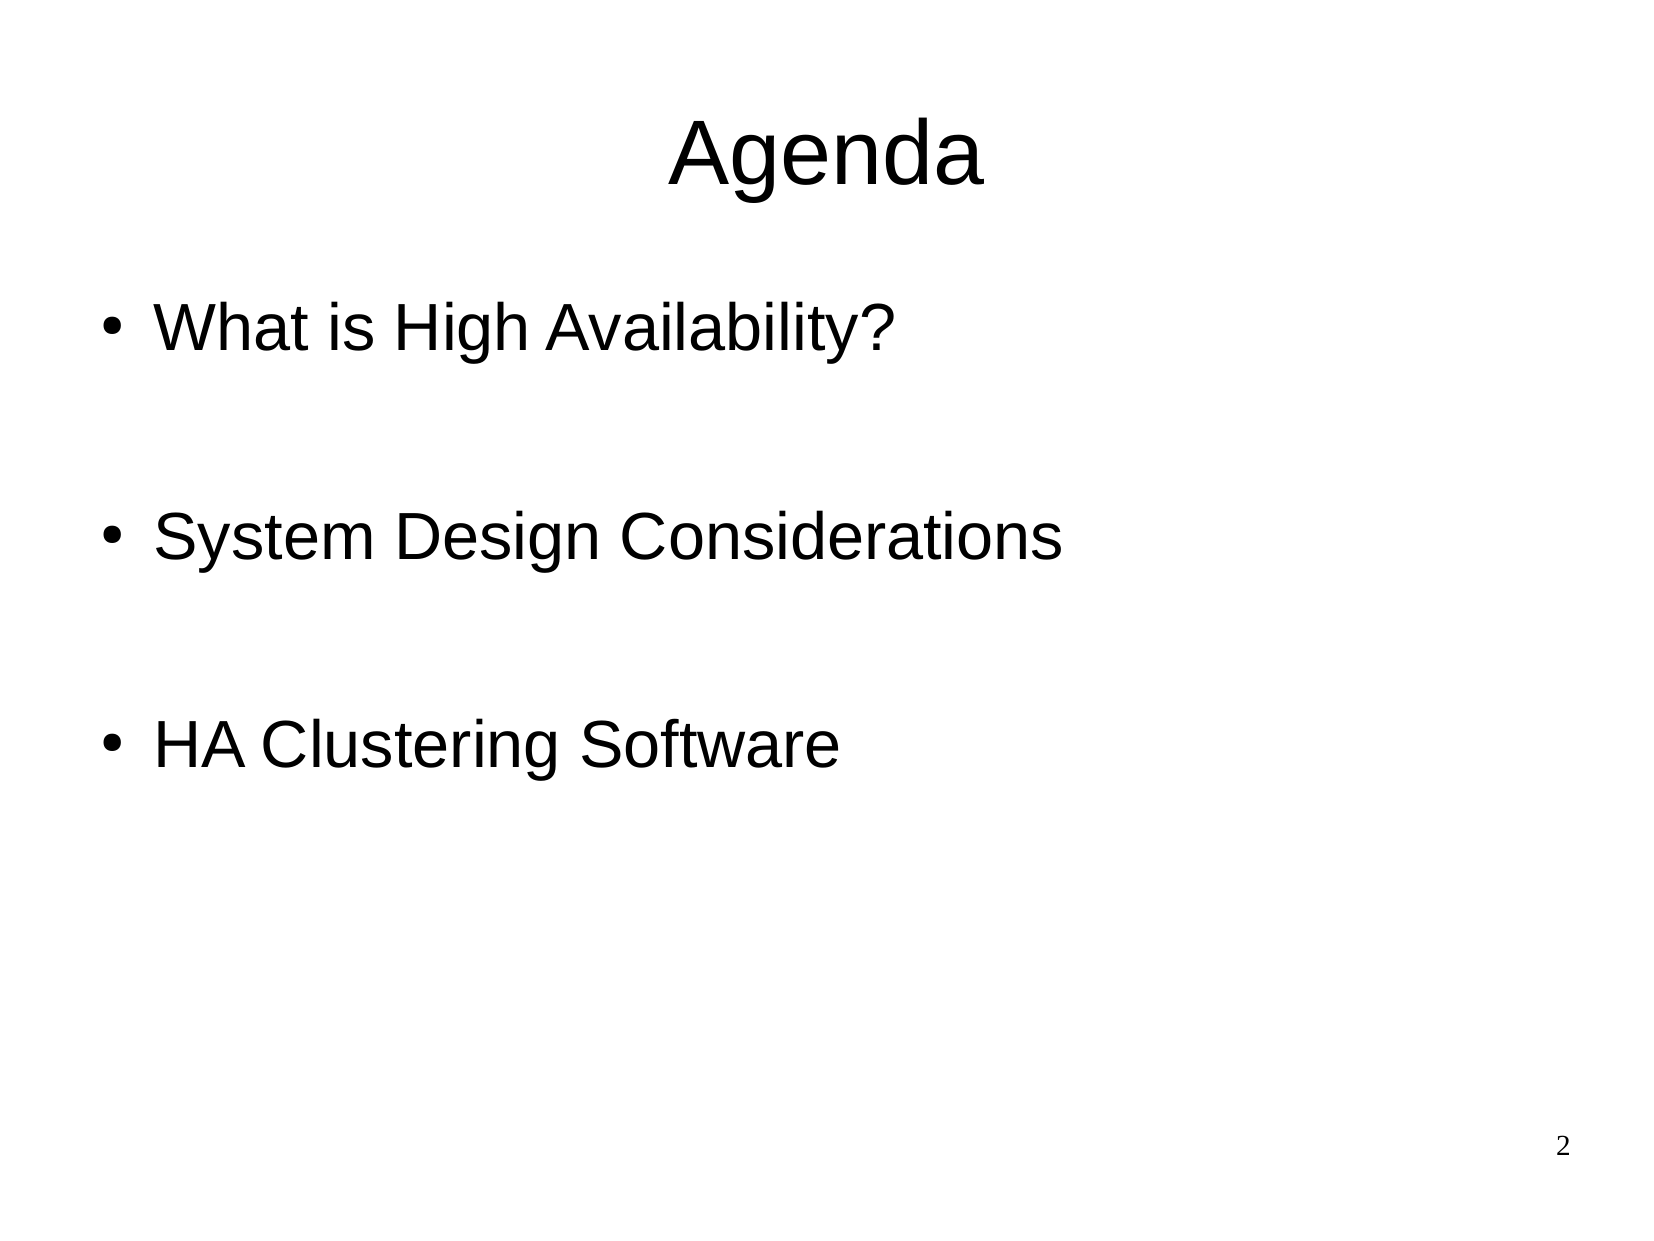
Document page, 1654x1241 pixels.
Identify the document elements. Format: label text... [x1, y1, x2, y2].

title Agenda [82, 49, 1571, 257]
list What is High Availability? System Design Considerations HA Clustering Software [82, 290, 1571, 1109]
